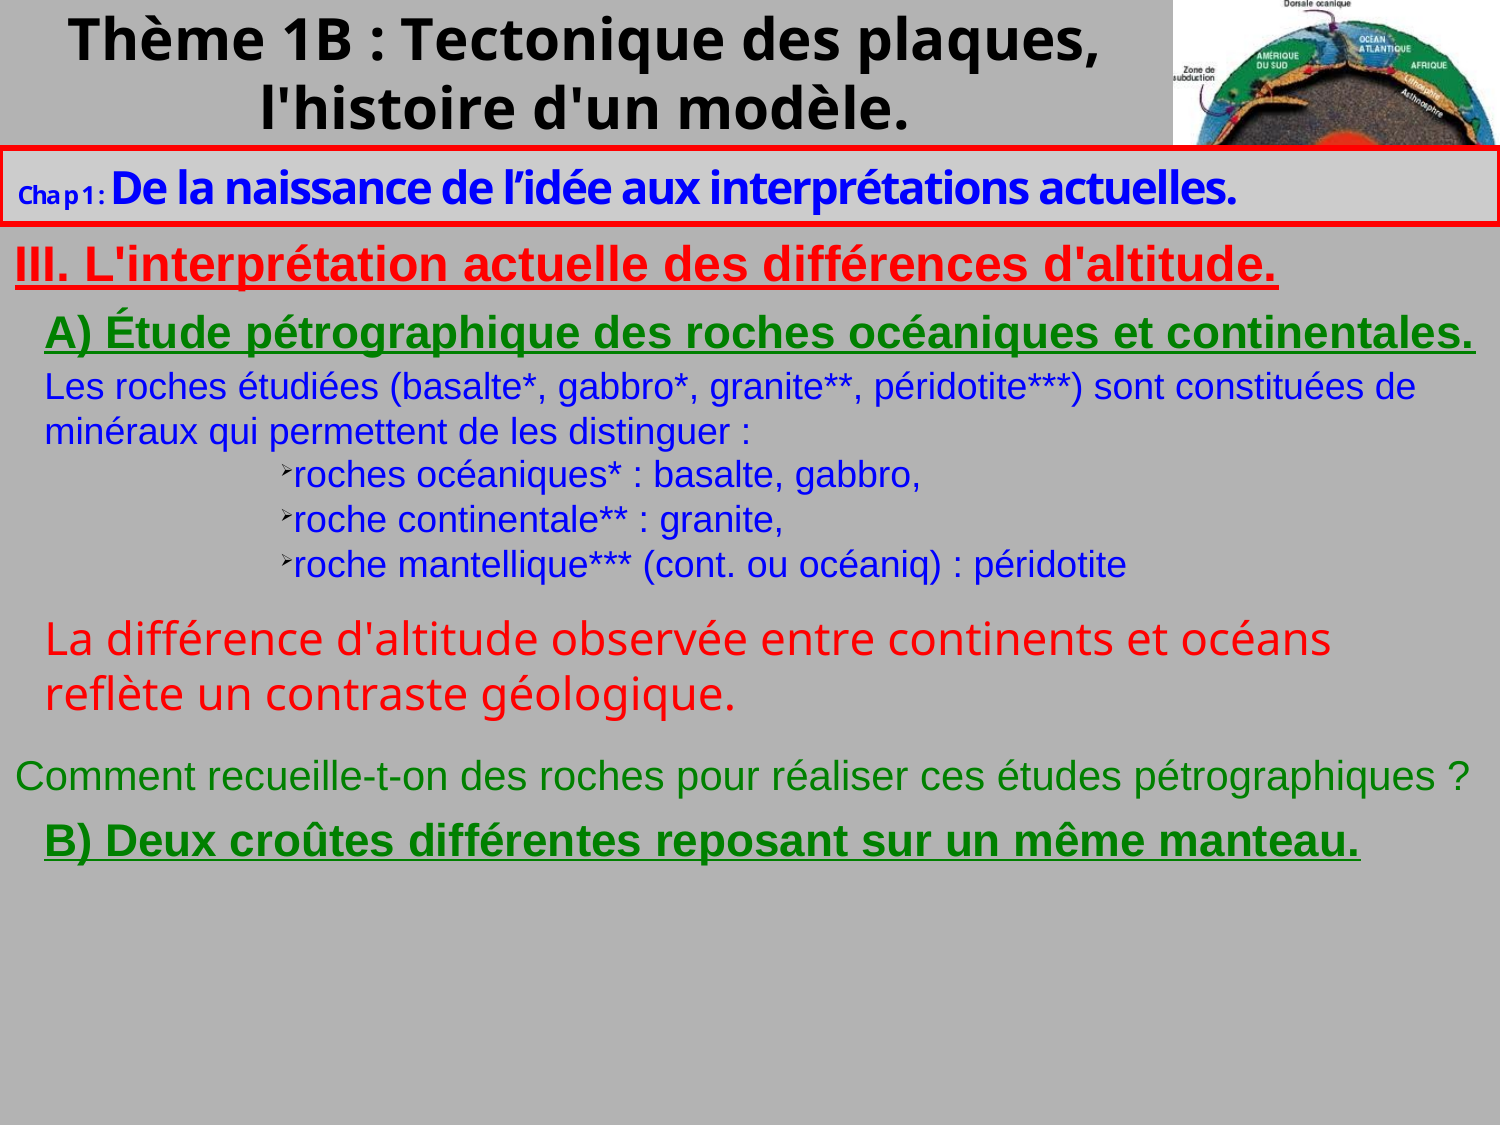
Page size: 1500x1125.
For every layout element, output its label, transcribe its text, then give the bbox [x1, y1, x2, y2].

text_box Les roches étudiées (basalte*, gabbro*, granite**, péridotite***) sont constituées de minéraux qui permettent de les distinguer : [29, 354, 1477, 502]
text_box Cha p 1 : De la naissance de l’idée aux interprétations actuelles. [0, 147, 1500, 224]
text_box B) Deux croûtes différentes reposant sur un même manteau. [29, 803, 1500, 873]
picture [1173, 0, 1500, 147]
text_box III. L'interprétation actuelle des différences d'altitude. [0, 224, 1418, 300]
text_box Thème 1B : Tectonique des plaques, l'histoire d'un modèle. [0, 0, 1173, 147]
text_box Comment recueille-t-on des roches pour réaliser ces études pétrographiques ? [0, 741, 1500, 807]
text_box La différence d'altitude observée entre continents et océans reflète un contraste géologique. [29, 602, 1477, 741]
text_box roches océaniques* : basalte, gabbro, roche continentale** : granite, roche mantellique*** (cont. ou océaniq) : péridotite [265, 442, 1477, 593]
text_box A) Étude pétrographique des roches océaniques et continentales. [29, 295, 1500, 366]
